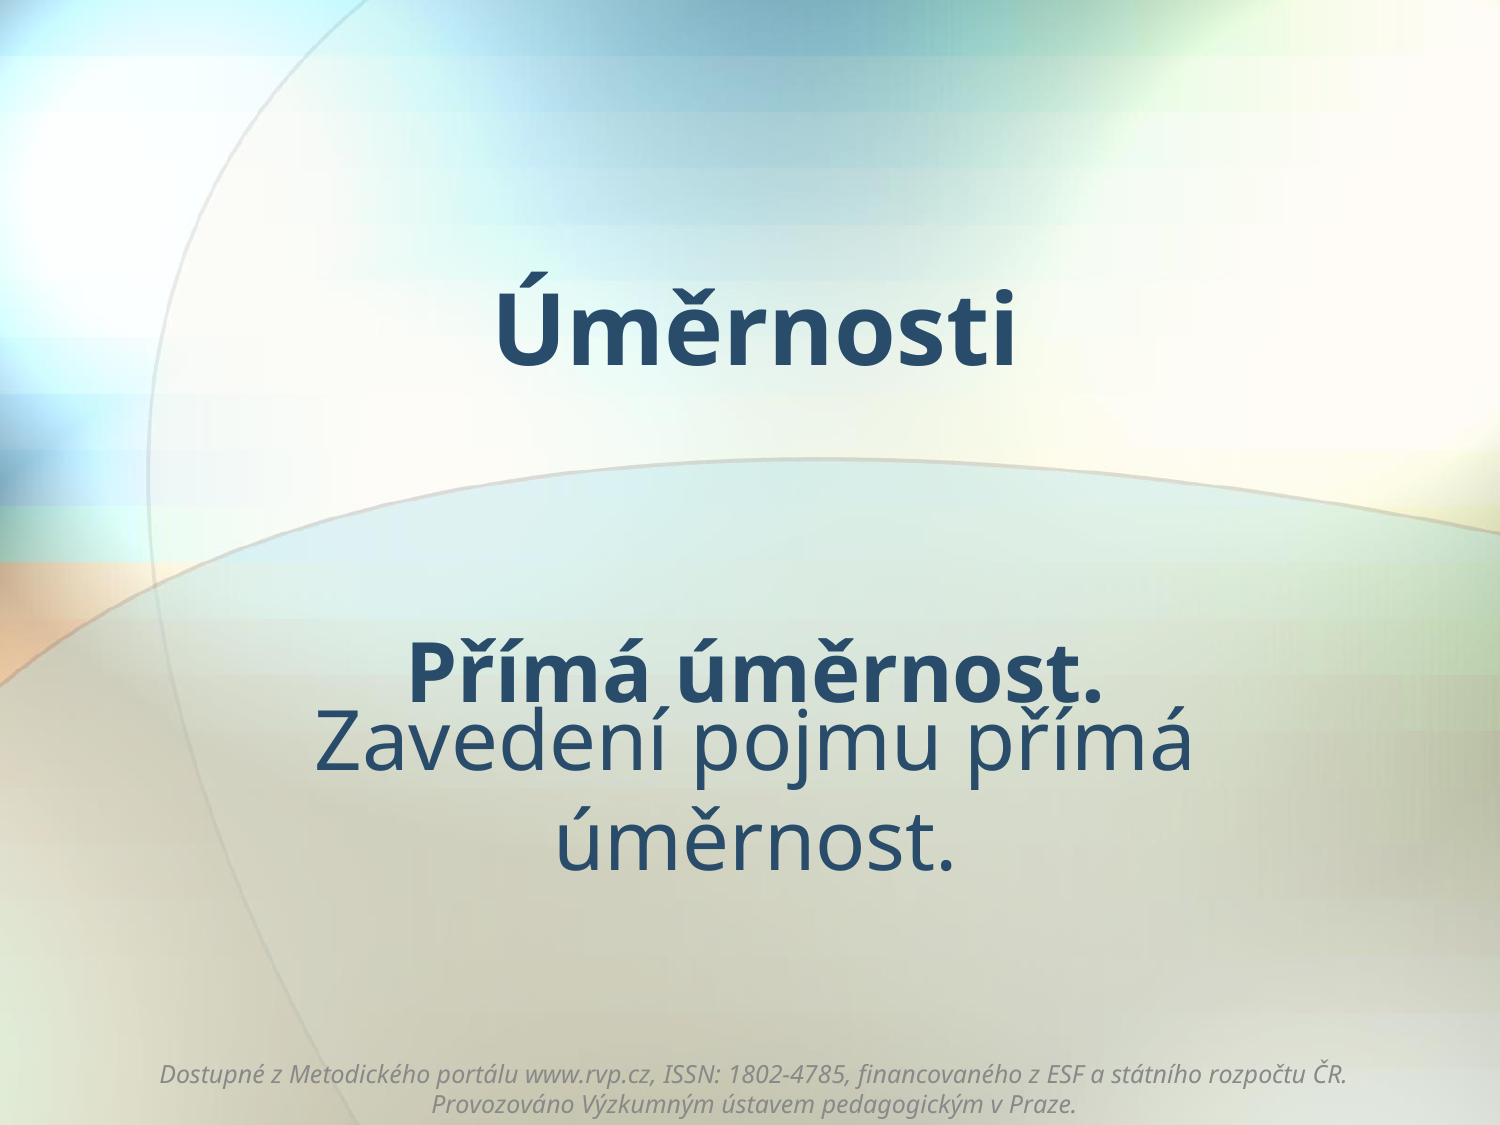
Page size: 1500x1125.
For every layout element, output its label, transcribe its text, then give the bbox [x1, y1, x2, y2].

text_box Přímá úměrnost. [112, 562, 1400, 775]
picture [0, 0, 1500, 1125]
text_box Zavedení pojmu přímá úměrnost. [112, 775, 1400, 894]
title Úměrnosti [112, 219, 1400, 433]
